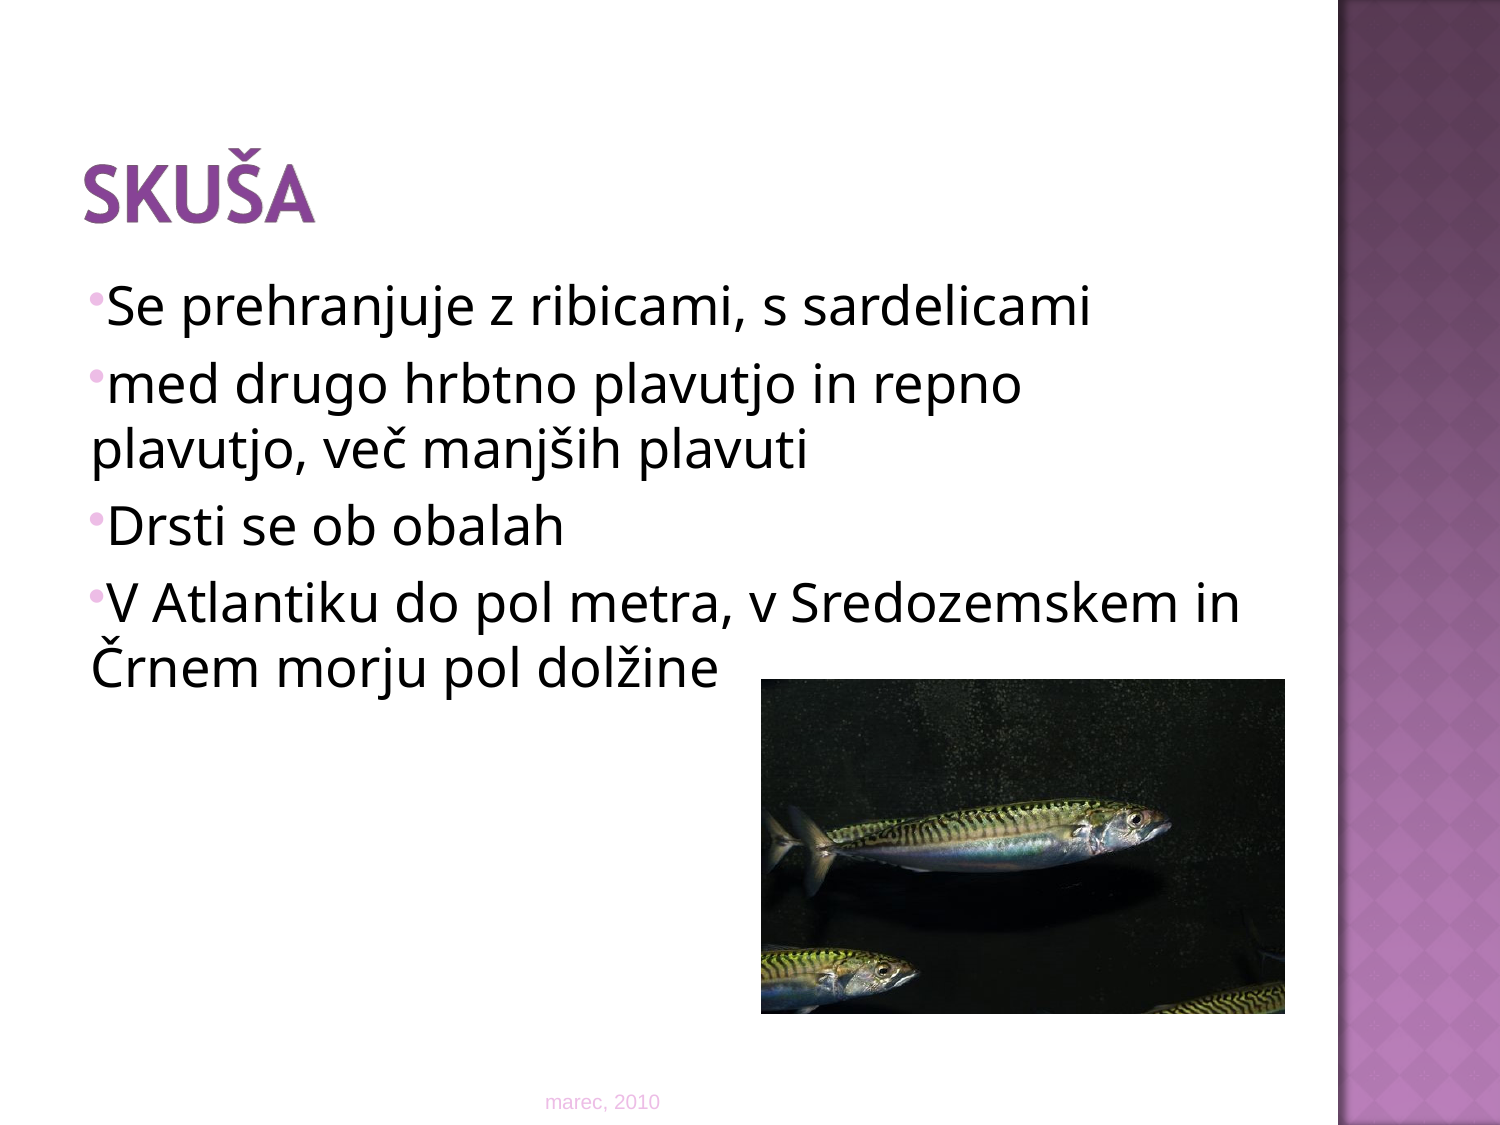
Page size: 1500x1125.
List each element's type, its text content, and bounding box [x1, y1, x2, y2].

picture [761, 679, 1285, 1014]
picture [1337, 0, 1500, 1125]
text_box marec, 2010 [74, 1075, 675, 1114]
text_box Se prehranjuje z ribicami, s sardelicami med drugo hrbtno plavutjo in repno plavutjo, več manjših plavuti Drsti se ob obalah V Atlantiku do pol metra, v Sredozemskem in Črnem morju pol dolžine [74, 264, 1263, 1060]
picture [34, 52, 1264, 241]
